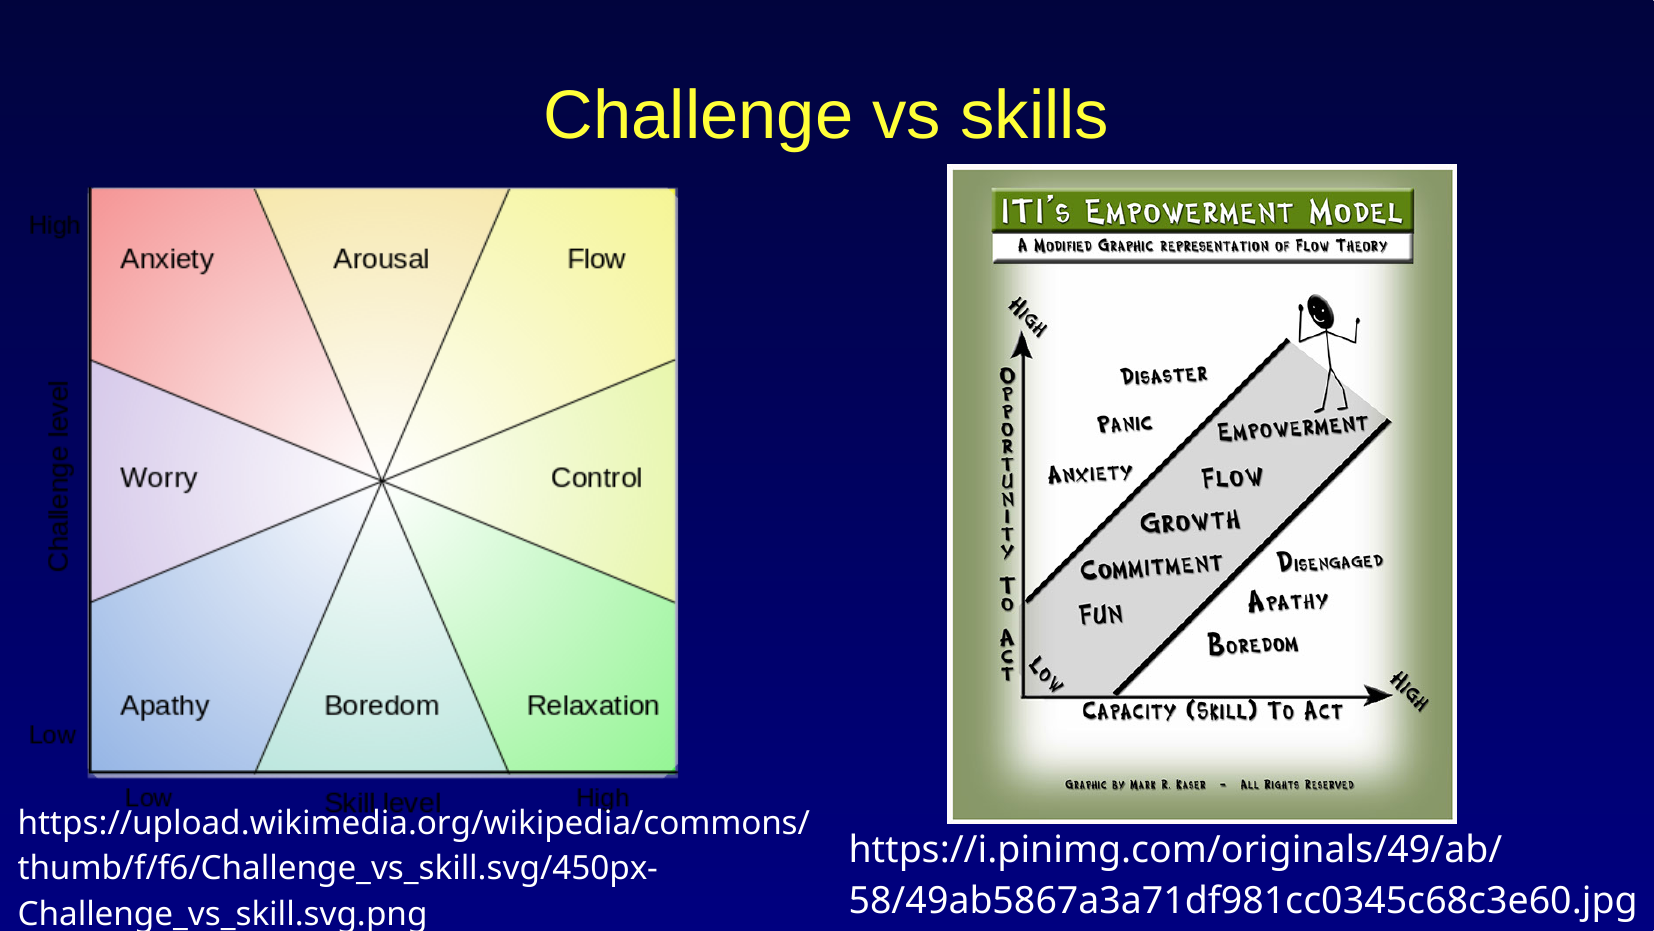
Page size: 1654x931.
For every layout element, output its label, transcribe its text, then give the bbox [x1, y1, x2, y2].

picture [17, 171, 692, 799]
text_box https://i.pinimg.com/originals/49/ab/58/49ab5867a3a71df981cc0345c68c3e60.jpg [848, 822, 1654, 931]
picture [947, 164, 1457, 824]
text_box https://upload.wikimedia.org/wikipedia/commons/thumb/f/f6/Challenge_vs_skill.svg/450px-Challenge_vs_skill.svg.png [17, 799, 869, 931]
title Challenge vs skills [82, 37, 1571, 193]
